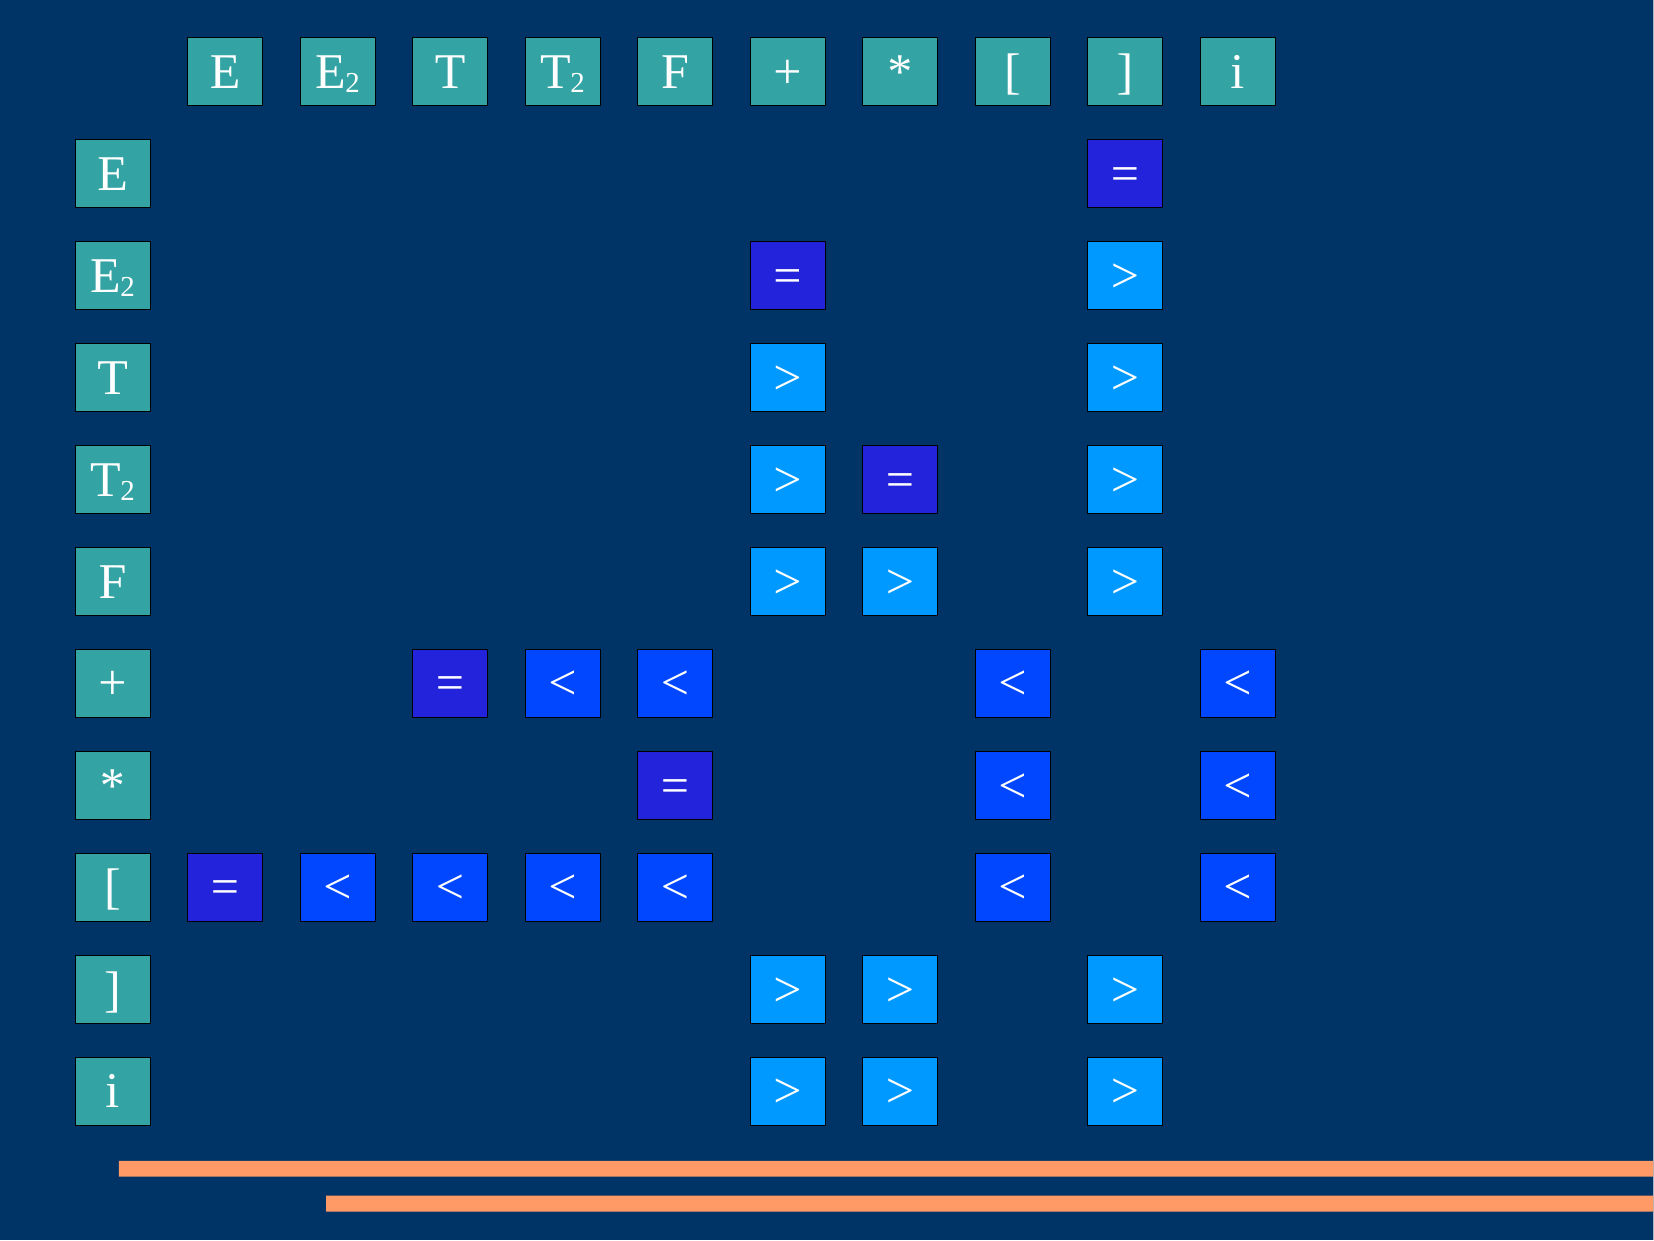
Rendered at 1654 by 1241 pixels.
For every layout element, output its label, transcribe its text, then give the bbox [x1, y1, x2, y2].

text_box E [187, 37, 263, 106]
text_box = [862, 445, 938, 514]
text_box > [862, 547, 938, 616]
text_box F [75, 547, 151, 616]
text_box F [637, 37, 713, 106]
text_box < [300, 853, 376, 922]
text_box > [750, 955, 826, 1024]
text_box < [525, 649, 601, 718]
text_box T2 [525, 37, 601, 106]
text_box > [1087, 547, 1163, 616]
text_box < [637, 853, 713, 922]
text_box = [637, 751, 713, 820]
text_box > [862, 1057, 938, 1126]
text_box E2 [300, 37, 376, 106]
text_box * [75, 751, 151, 820]
text_box < [525, 853, 601, 922]
text_box T2 [75, 445, 151, 514]
text_box = [412, 649, 488, 718]
text_box < [1200, 751, 1276, 820]
text_box + [75, 649, 151, 718]
text_box > [750, 547, 826, 616]
text_box * [862, 37, 938, 106]
text_box E2 [75, 241, 151, 310]
text_box < [1200, 853, 1276, 922]
text_box ] [1087, 37, 1163, 106]
text_box > [750, 343, 826, 412]
text_box > [1087, 241, 1163, 310]
text_box T [75, 343, 151, 412]
text_box < [637, 649, 713, 718]
text_box = [1087, 139, 1163, 208]
text_box T [412, 37, 488, 106]
text_box < [975, 751, 1051, 820]
text_box > [1087, 1057, 1163, 1126]
text_box > [1087, 955, 1163, 1024]
text_box i [75, 1057, 151, 1126]
text_box > [750, 445, 826, 514]
text_box = [187, 853, 263, 922]
text_box + [750, 37, 826, 106]
text_box > [750, 1057, 826, 1126]
text_box E [75, 139, 151, 208]
text_box > [1087, 445, 1163, 514]
text_box [ [75, 853, 151, 922]
text_box > [862, 955, 938, 1024]
text_box < [412, 853, 488, 922]
text_box = [750, 241, 826, 310]
text_box < [1200, 649, 1276, 718]
text_box i [1200, 37, 1276, 106]
text_box [ [975, 37, 1051, 106]
text_box < [975, 853, 1051, 922]
text_box < [975, 649, 1051, 718]
text_box > [1087, 343, 1163, 412]
text_box ] [75, 955, 151, 1024]
